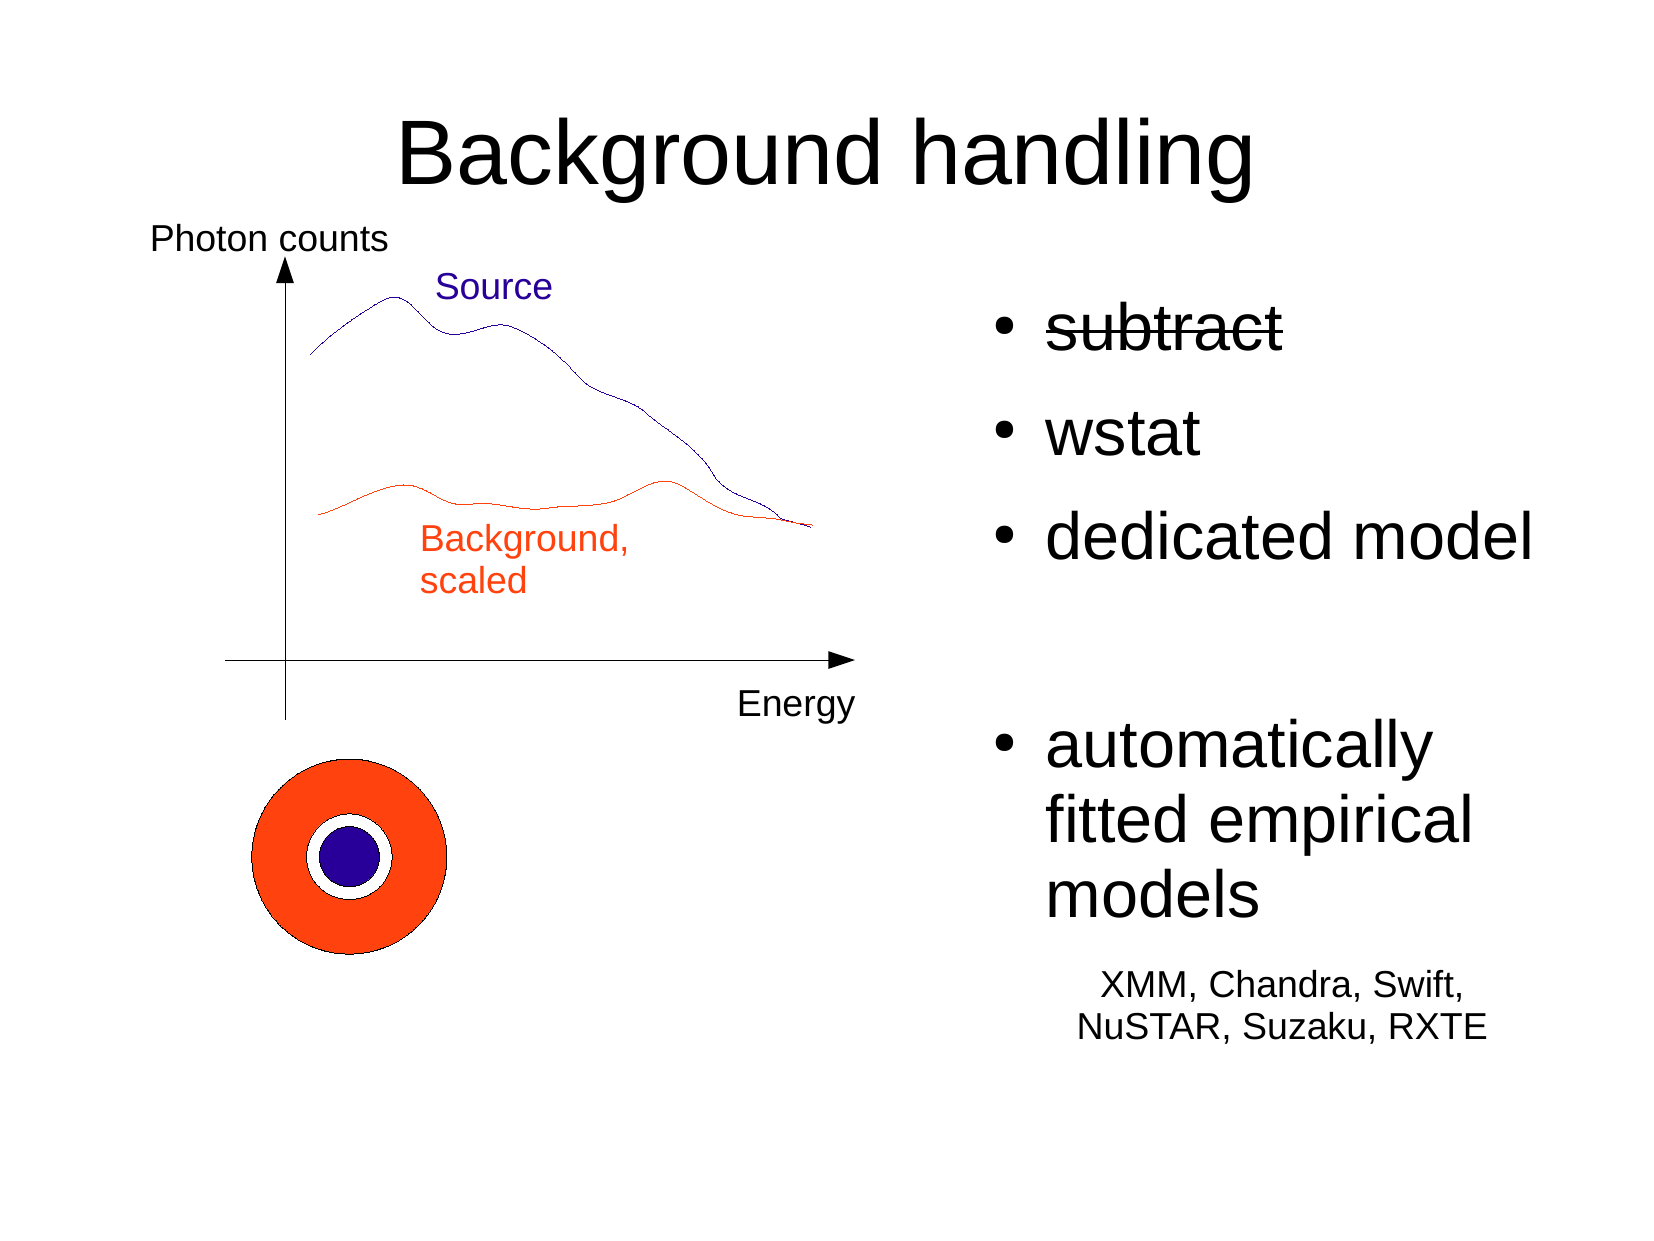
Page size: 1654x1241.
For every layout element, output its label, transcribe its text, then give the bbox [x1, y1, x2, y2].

text_box Source [420, 258, 706, 316]
text_box Background, scaled [405, 510, 661, 609]
title Background handling [82, 49, 1571, 257]
text_box XMM, Chandra, Swift, NuSTAR, Suzaku, RXTE [1005, 956, 1561, 1056]
text_box Energy [495, 675, 871, 732]
text_box [251, 759, 447, 955]
text_box Photon counts [135, 210, 421, 267]
list subtract wstat dedicated model automatically fitted empirical models [975, 290, 1571, 1010]
